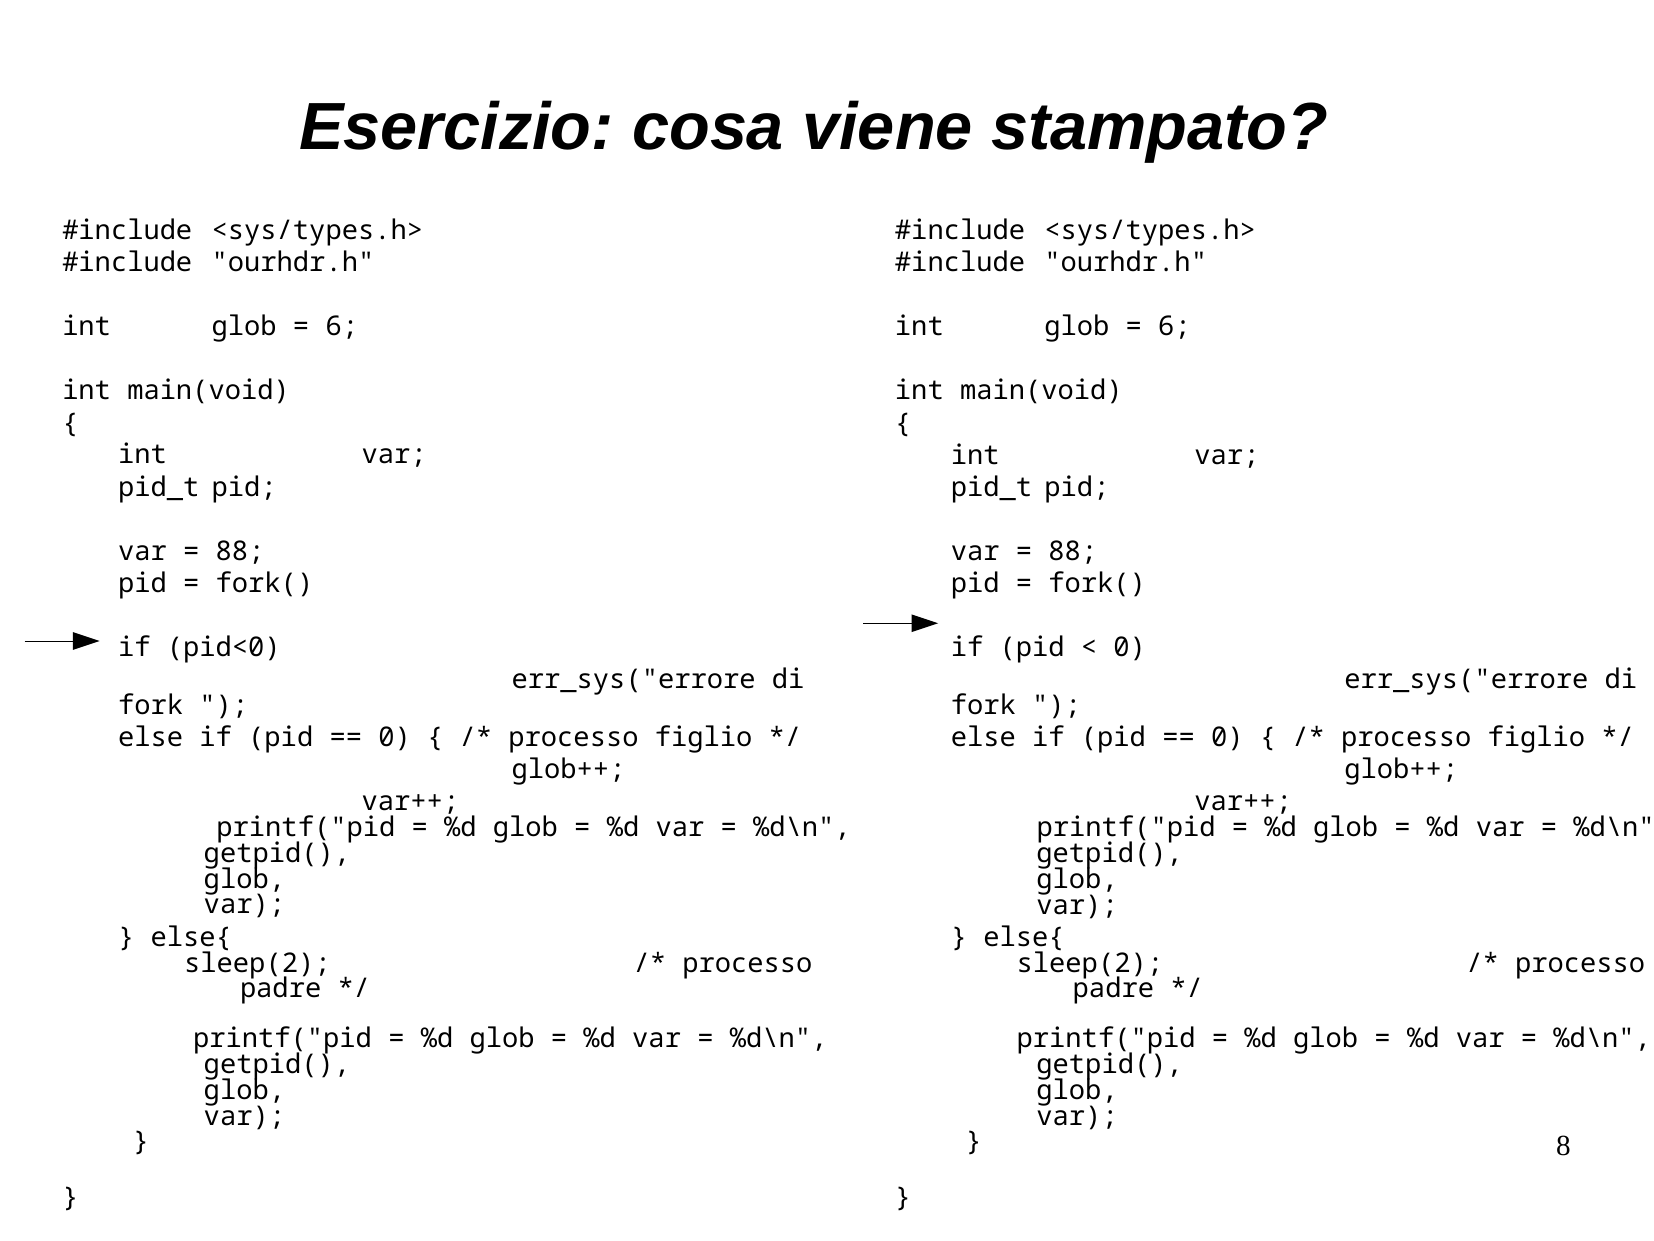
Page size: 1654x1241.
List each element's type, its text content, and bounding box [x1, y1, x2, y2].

title Esercizio: cosa viene stampato? [82, 50, 1571, 257]
list #include <sys/types.h> #include "ourhdr.h" int glob = 6; int main(void) { int var; pid_t pid; var = 88; pid = fork() if (pid<0) err_sys("errore di fork "); else if (pid == 0) { /* processo figlio */ glob++; var++; printf("pid = %d glob = %d var = %d\n", getpid(), glob, var); } else{ sleep(2); /* processo padre */ printf("pid = %d glob = %d var = %d\n", getpid(), glob, var); } } [47, 211, 871, 1230]
list #include <sys/types.h> #include "ourhdr.h" int glob = 6; int main(void) { int var; pid_t pid; var = 88; pid = fork() if (pid < 0) err_sys("errore di fork "); else if (pid == 0) { /* processo figlio */ glob++; var++; printf("pid = %d glob = %d var = %d\n", getpid(), glob, var); } else{ sleep(2); /* processo padre */ printf("pid = %d glob = %d var = %d\n", getpid(), glob, var); } } [879, 211, 1654, 1230]
